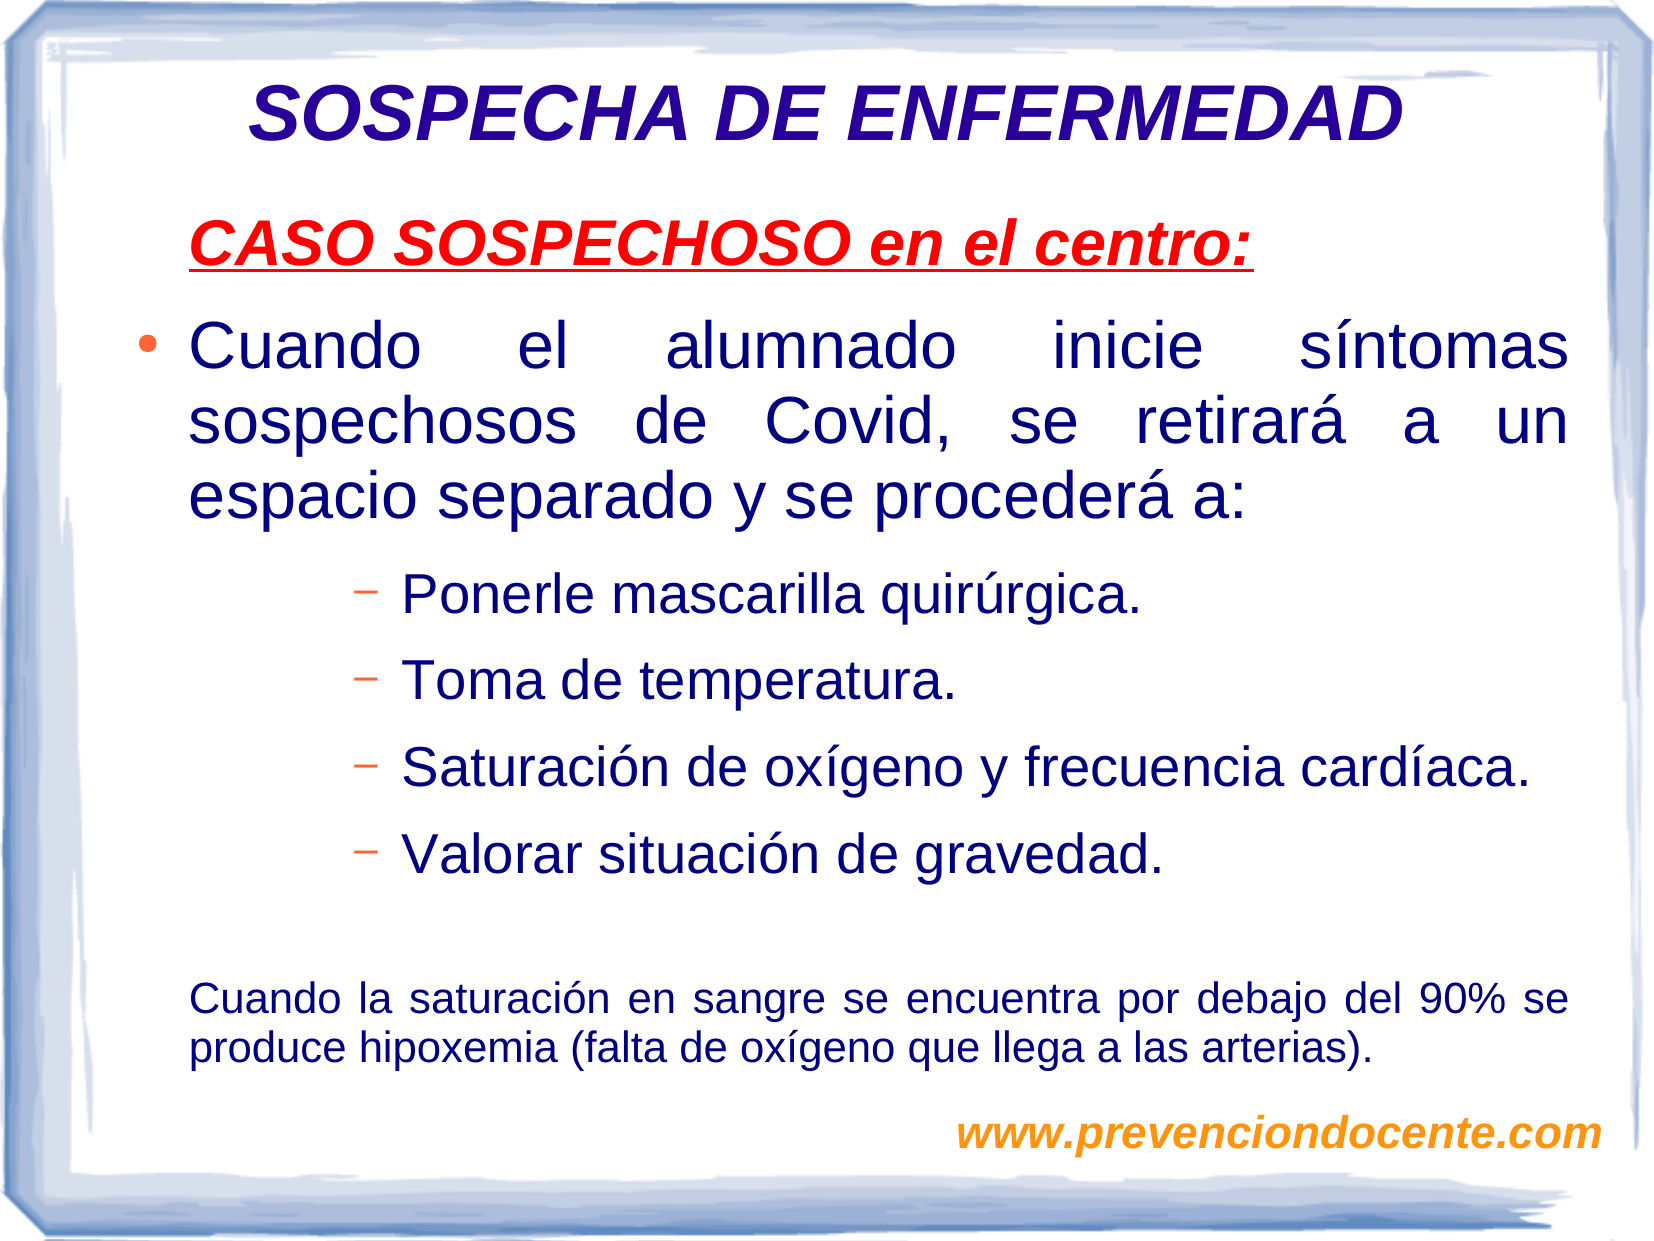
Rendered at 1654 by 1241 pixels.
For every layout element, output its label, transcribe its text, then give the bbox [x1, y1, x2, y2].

picture [0, 0, 1654, 1241]
list CASO SOSPECHOSO en el centro: Cuando el alumnado inicie síntomas sospechosos de Covid, se retirará a un espacio separado y se procederá a: Ponerle mascarilla quirúrgica. Toma de temperatura. Saturación de oxígeno y frecuencia cardíaca. Valorar situación de gravedad. Cuando la saturación en sangre se encuentra por debajo del 90% se produce hipoxemia (falta de oxígeno que llega a las arterias). [118, 206, 1571, 1123]
text_box www.prevenciondocente.com [885, 1106, 1604, 1159]
title SOSPECHA DE ENFERMEDAD [82, 49, 1571, 178]
